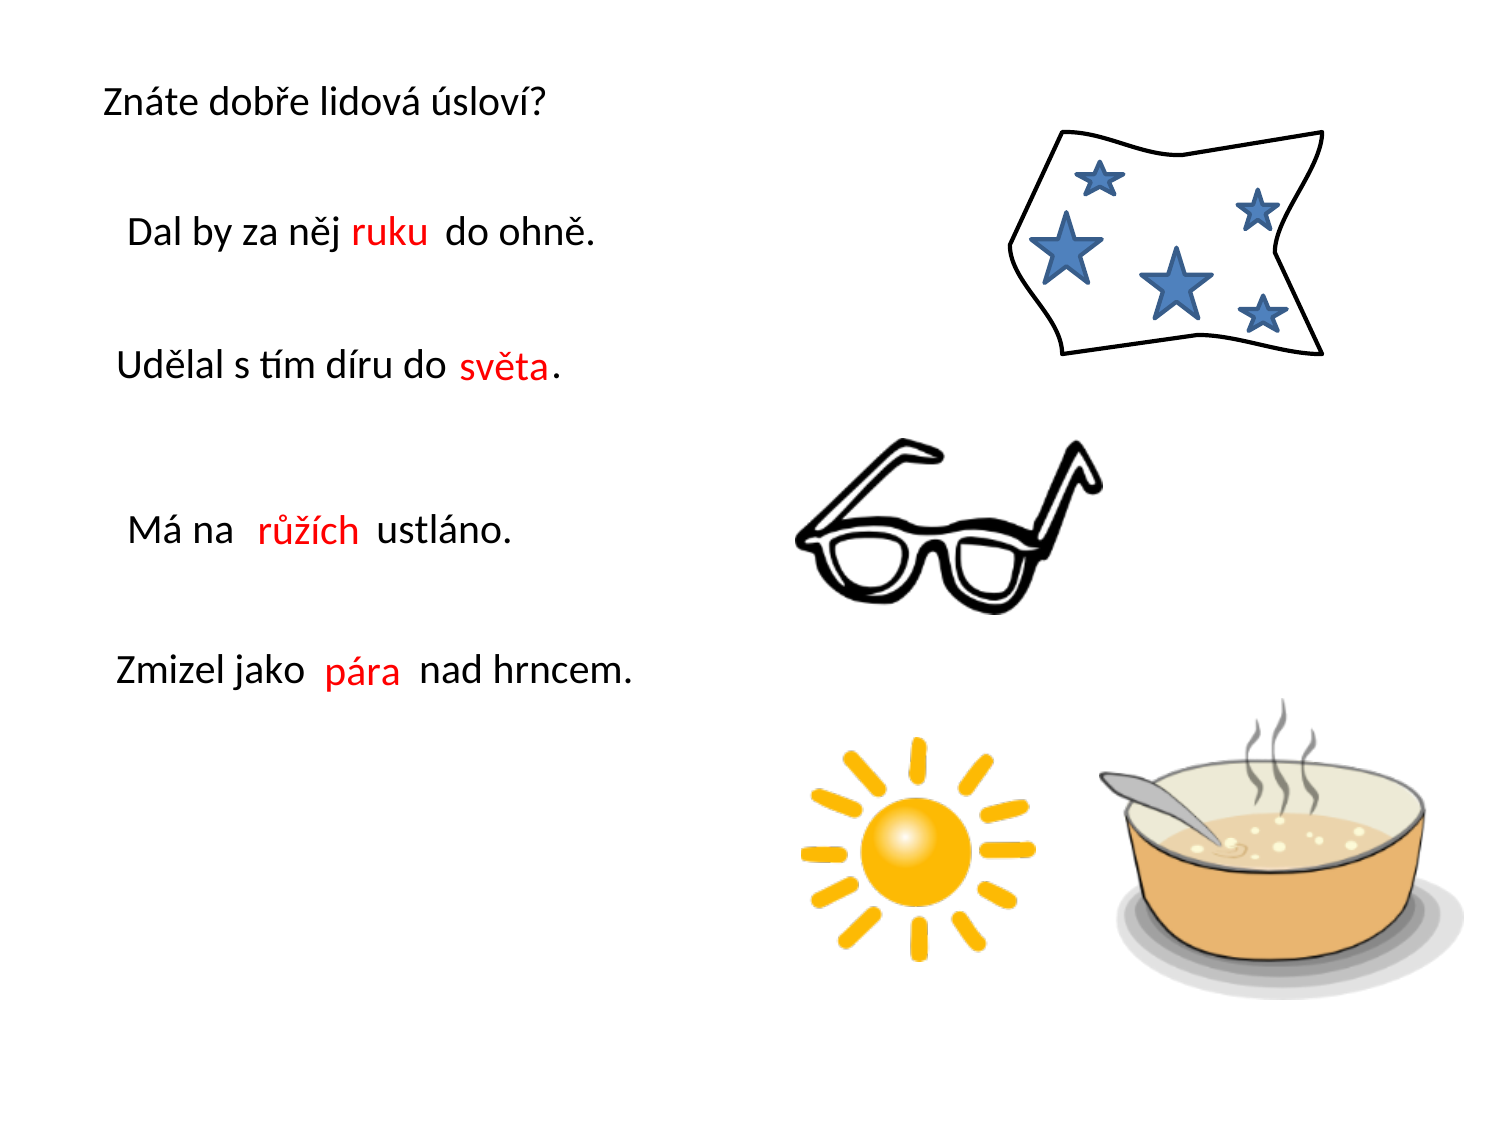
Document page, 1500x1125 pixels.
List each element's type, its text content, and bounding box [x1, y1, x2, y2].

picture [1099, 698, 1464, 1000]
text_box Znáte dobře lidová úsloví? [88, 66, 564, 132]
text_box Dal by za něj do ohně. [112, 196, 336, 262]
text_box pára [309, 636, 416, 702]
text_box Dal by za něj do ohně. [444, 196, 612, 262]
text_box Zmizel jako nad hrncem. [101, 633, 649, 700]
text_box Udělal s tím díru do . [101, 329, 680, 395]
text_box růžích [242, 495, 375, 561]
picture [795, 438, 1103, 615]
text_box ruku [336, 196, 444, 262]
picture [801, 737, 1036, 962]
text_box Má na ustláno. [112, 493, 528, 560]
text_box [1009, 131, 1323, 355]
text_box světa [444, 331, 564, 397]
